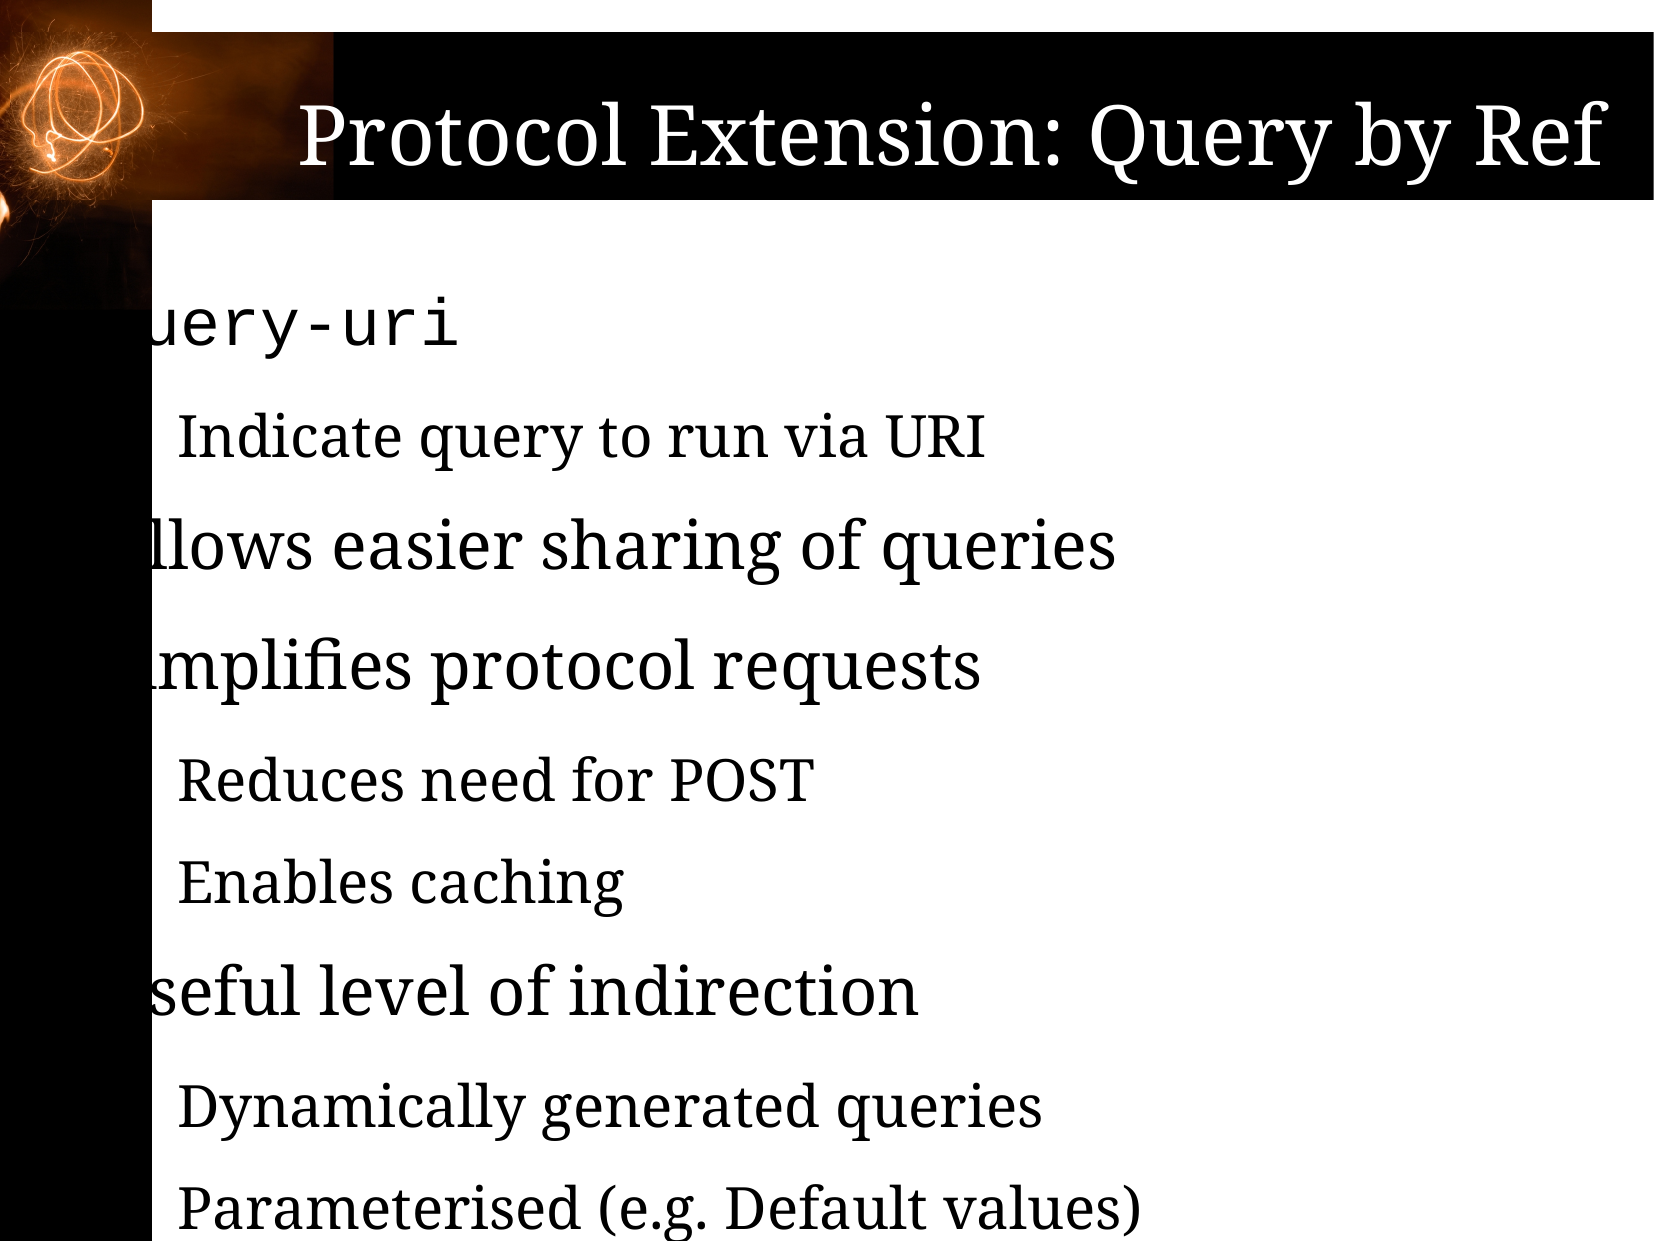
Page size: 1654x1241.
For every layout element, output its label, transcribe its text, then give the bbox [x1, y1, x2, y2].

list query-uri Indicate query to run via URI Allows easier sharing of queries Simplifies protocol requests Reduces need for POST Enables caching Useful level of indirection Dynamically generated queries Parameterised (e.g. Default values) [82, 290, 1571, 1137]
picture [0, 0, 206, 1241]
title Protocol Extension: Query by Ref [206, 29, 1654, 237]
